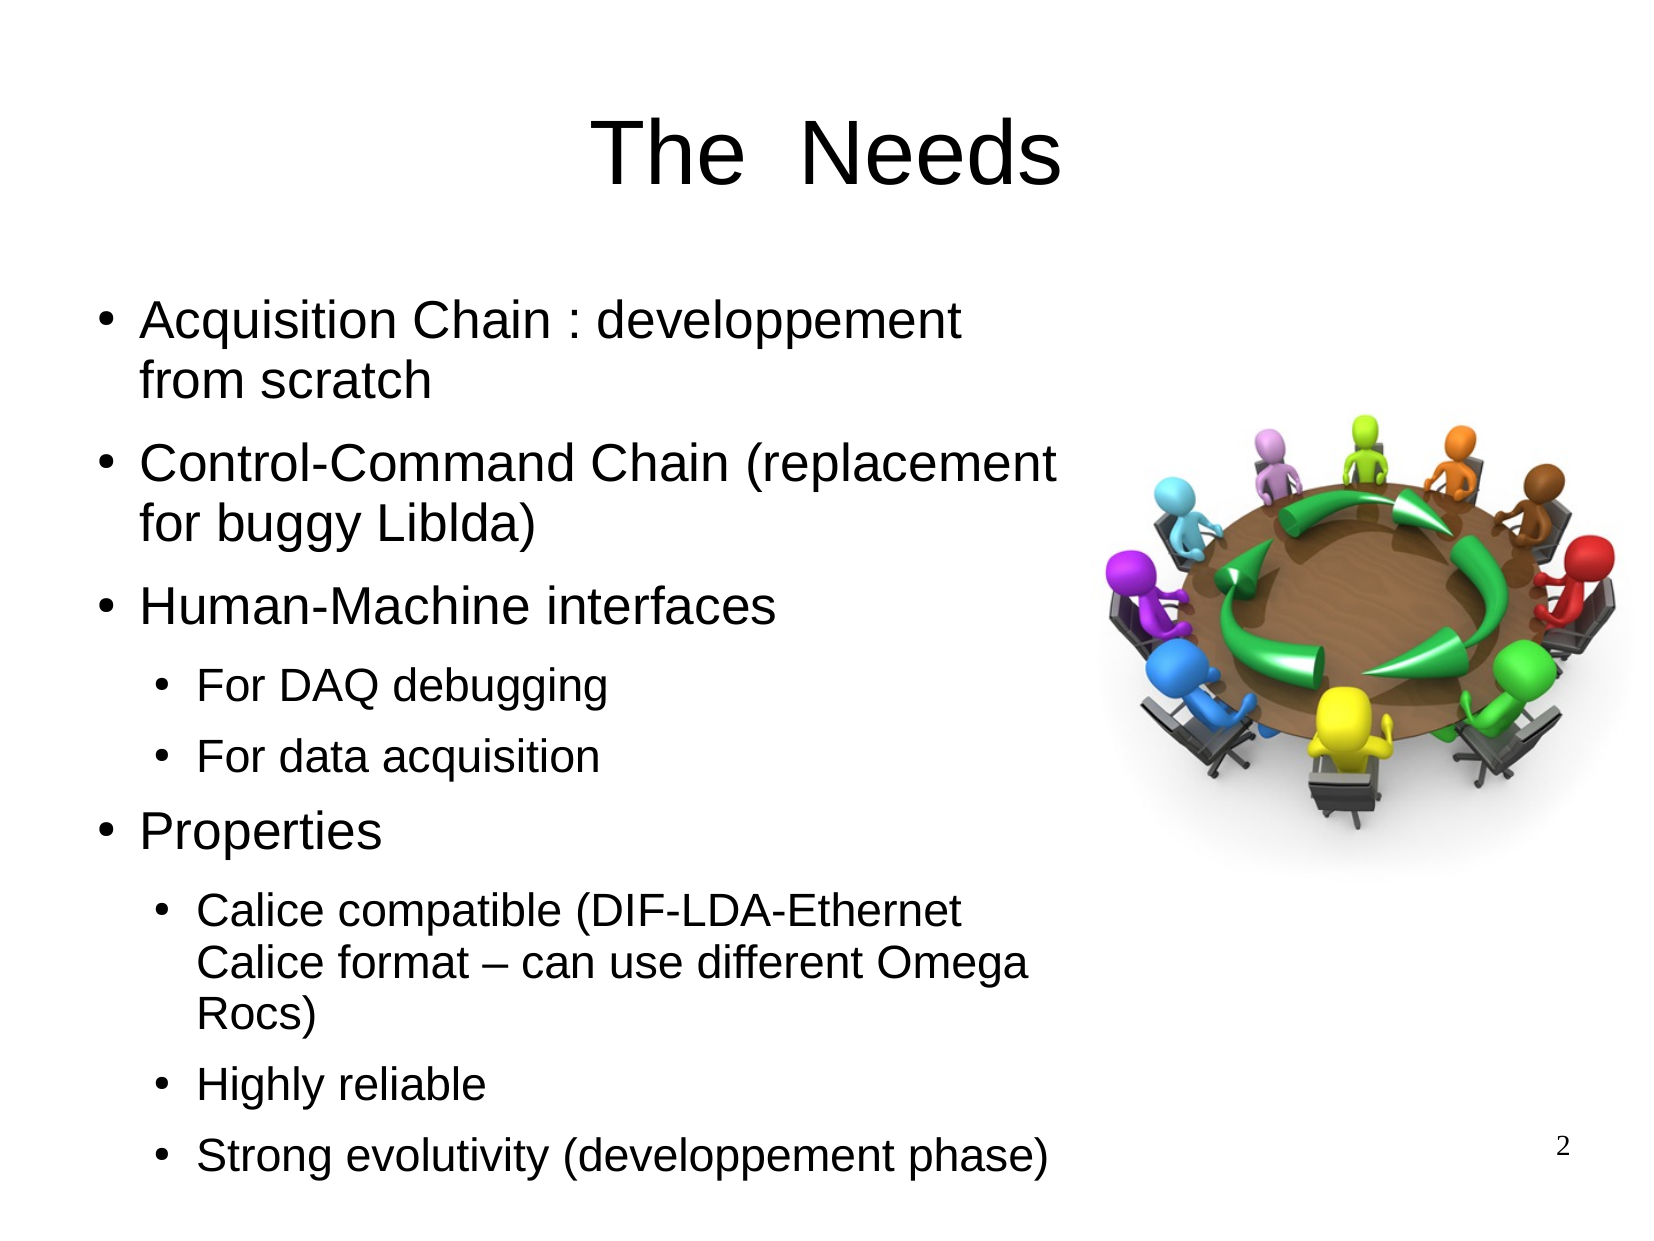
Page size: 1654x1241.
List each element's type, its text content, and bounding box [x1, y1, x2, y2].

list Acquisition Chain : developpement from scratch Control-Command Chain (replacement for buggy Liblda) Human-Machine interfaces For DAQ debugging For data acquisition Properties Calice compatible (DIF-LDA-Ethernet Calice format – can use different Omega Rocs) Highly reliable Strong evolutivity (developpement phase) [82, 290, 1075, 1182]
title The Needs [82, 49, 1571, 257]
picture [1090, 335, 1642, 898]
